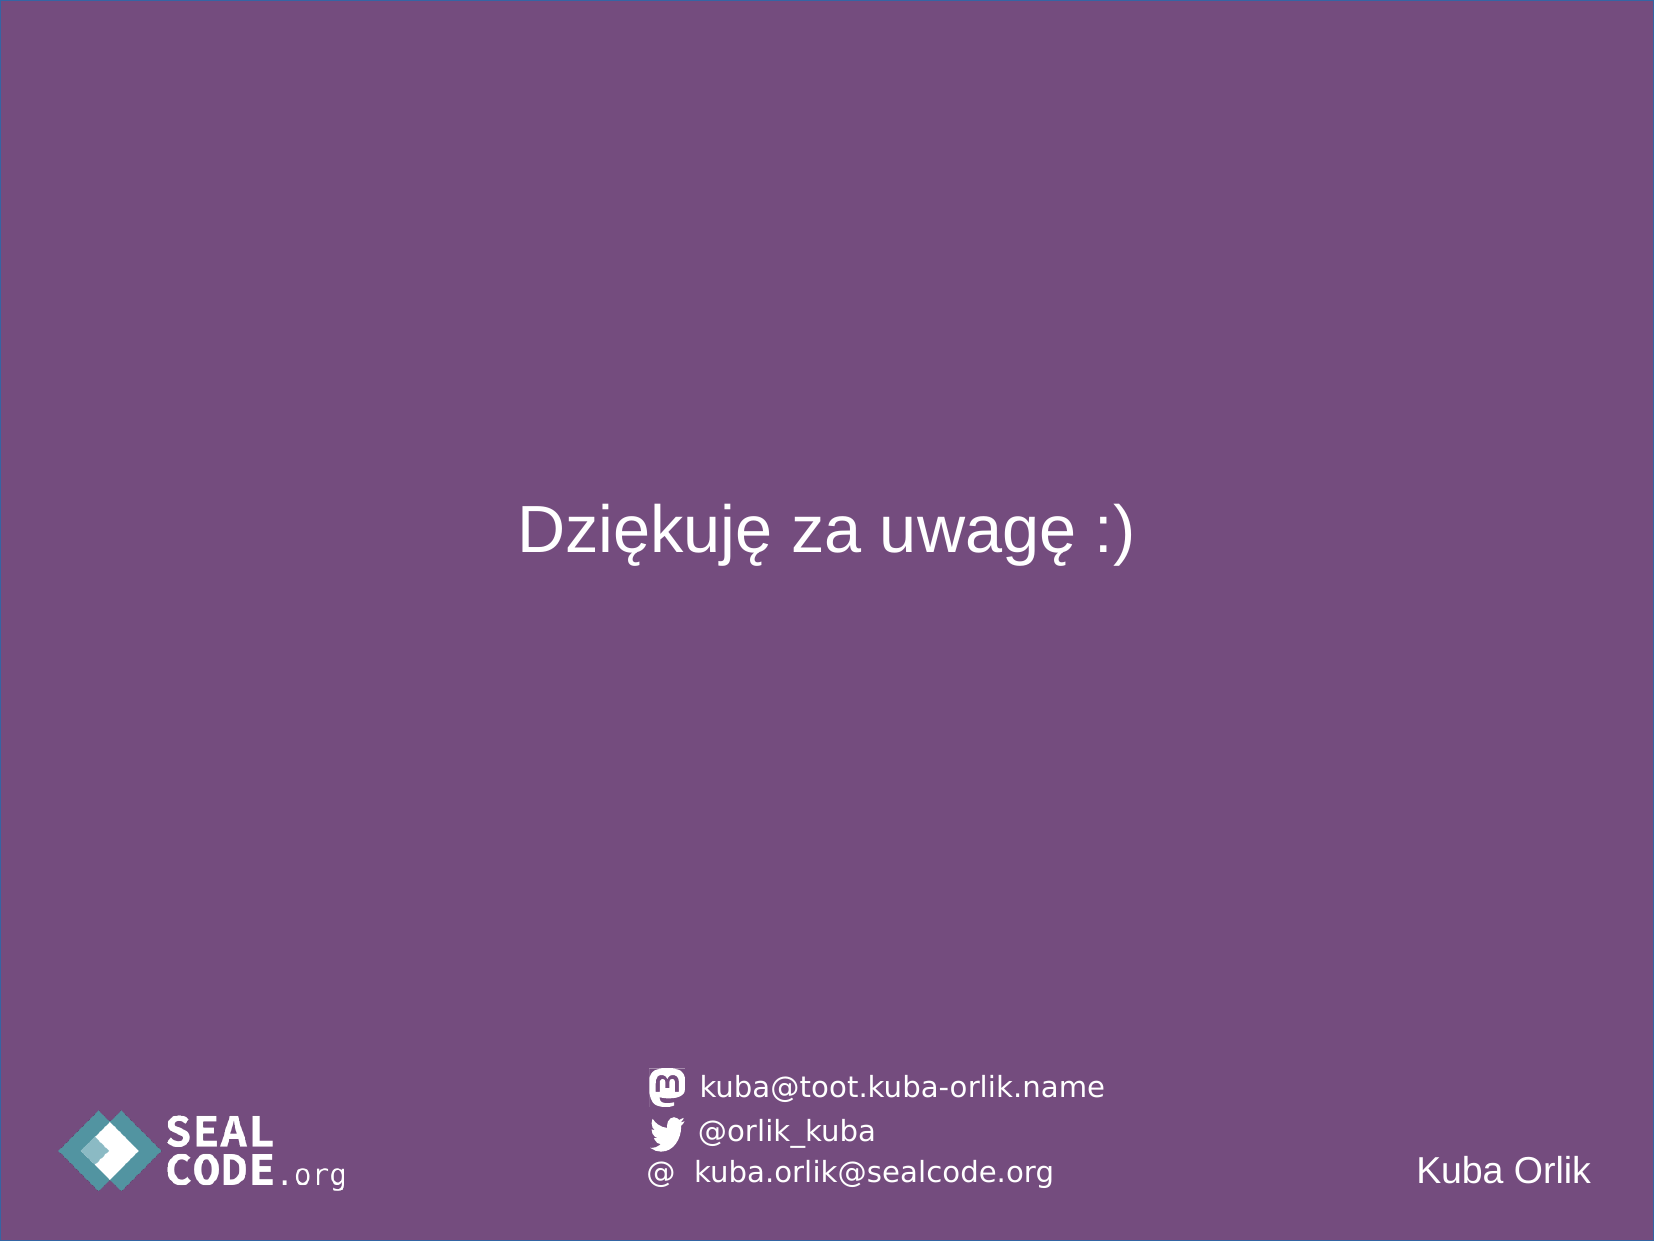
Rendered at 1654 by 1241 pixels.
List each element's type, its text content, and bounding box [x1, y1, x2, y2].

picture [58, 1110, 344, 1191]
subtitle Dziękuję za uwagę :) [82, 49, 1571, 1010]
